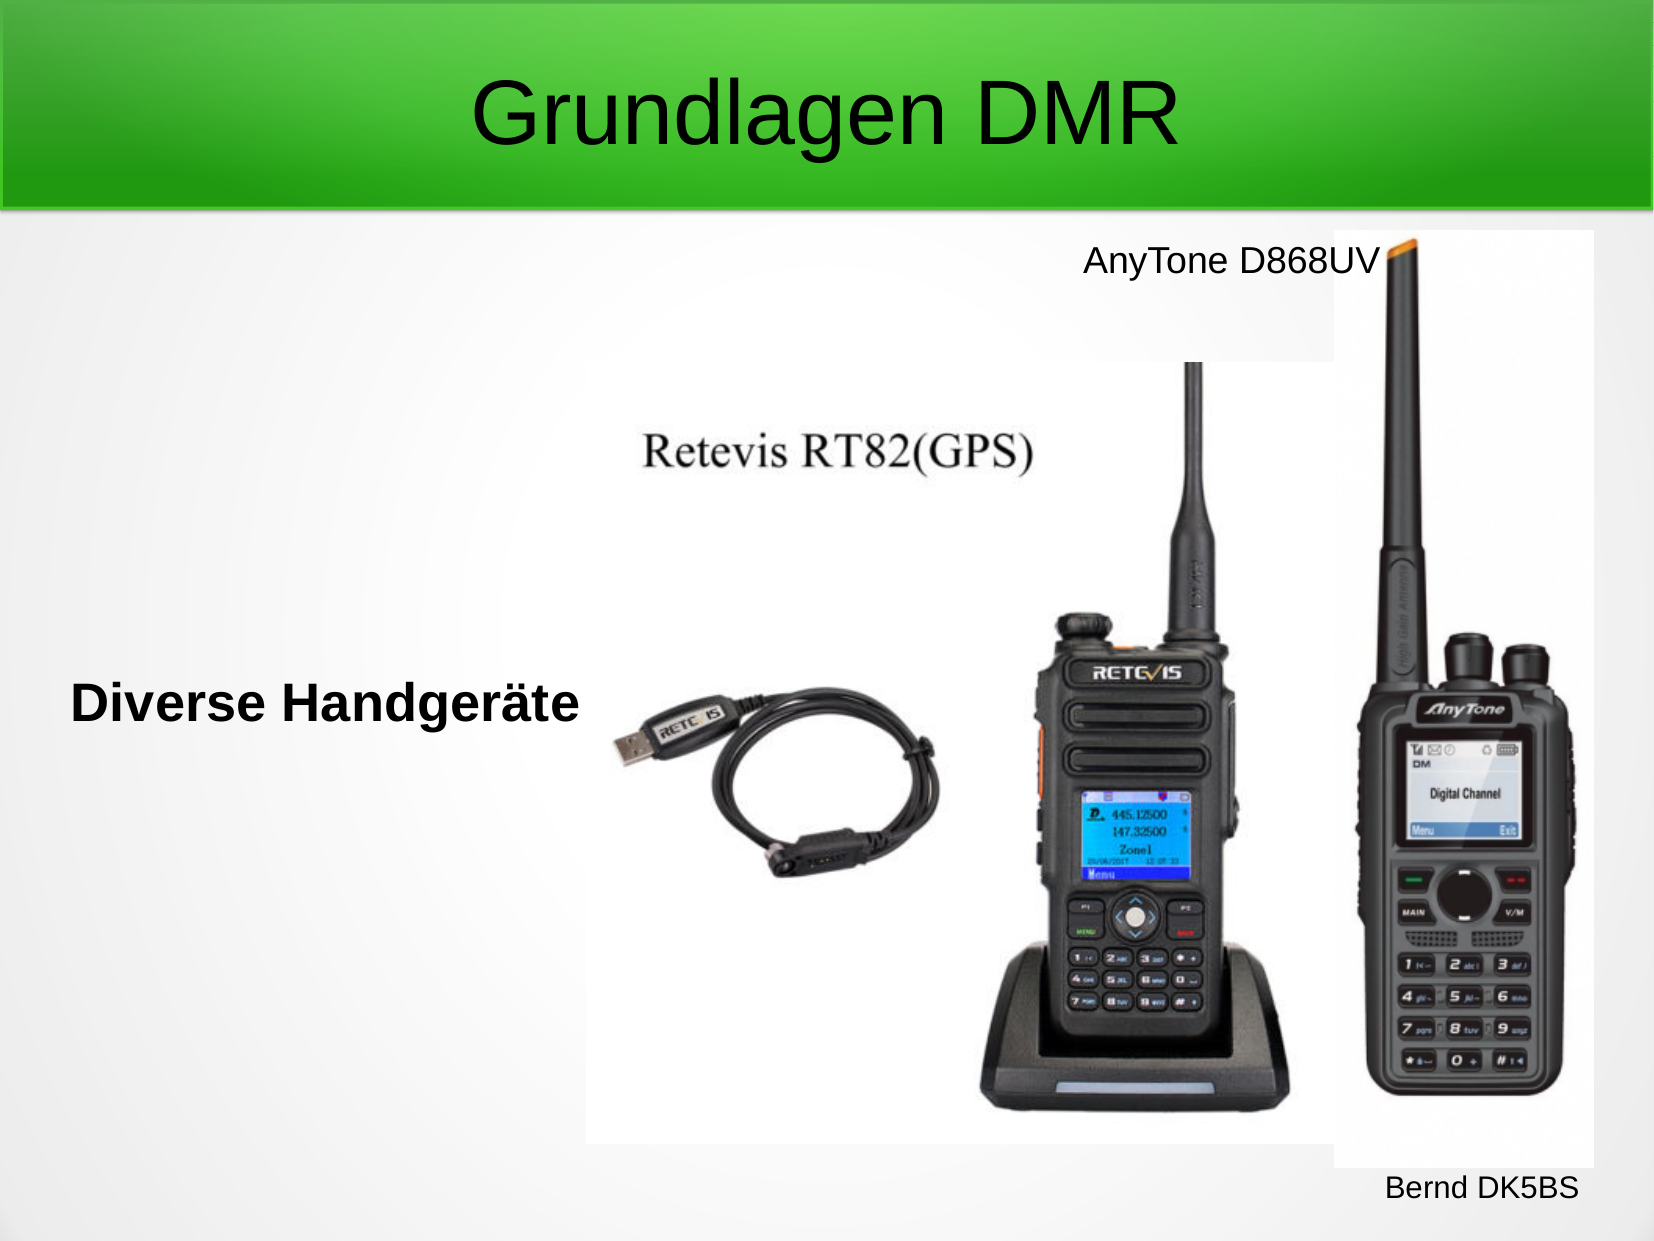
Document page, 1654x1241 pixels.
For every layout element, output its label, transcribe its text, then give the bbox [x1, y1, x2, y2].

subtitle Diverse Handgeräte [70, 237, 1334, 1169]
title Grundlagen DMR [0, 0, 1654, 238]
picture [1334, 230, 1594, 1169]
text_box Bernd DK5BS [1370, 1163, 1619, 1223]
text_box AnyTone D868UV [1068, 232, 1411, 292]
